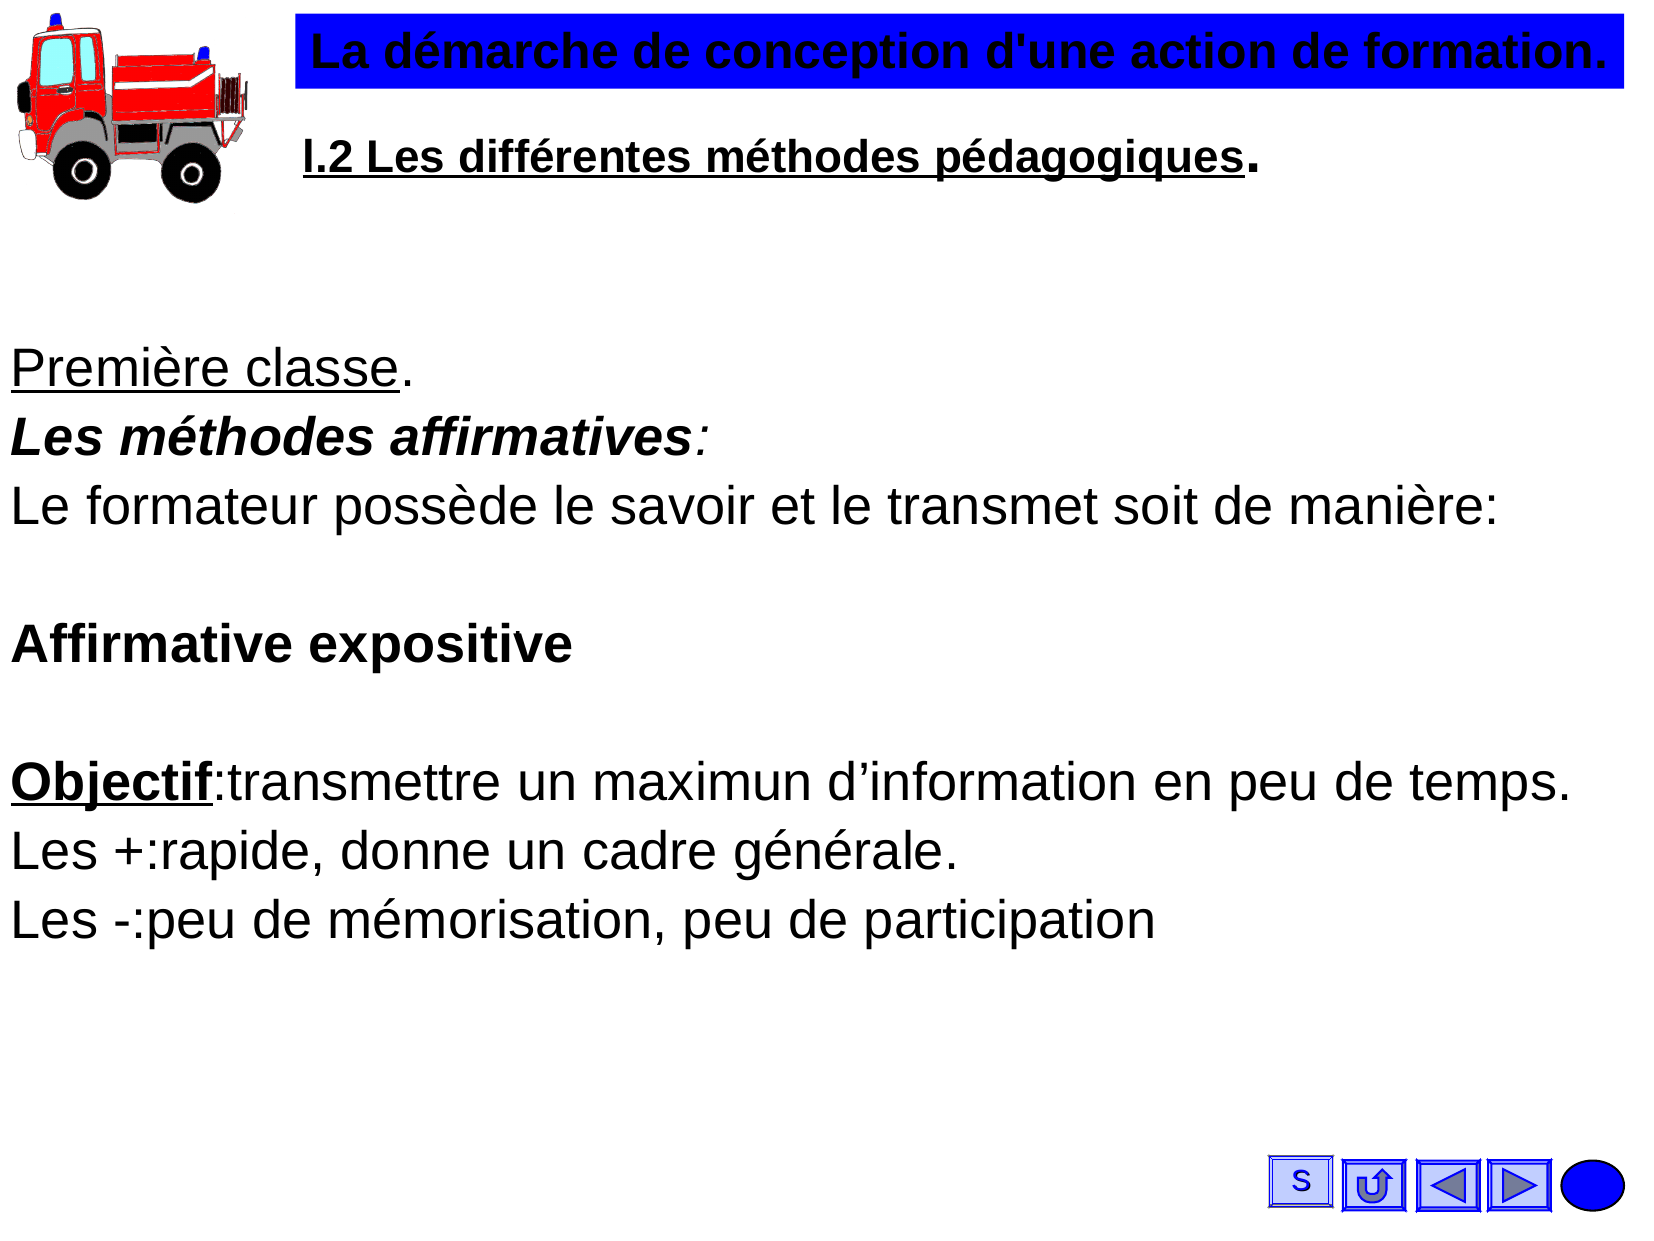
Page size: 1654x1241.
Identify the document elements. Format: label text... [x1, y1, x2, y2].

text_box Première classe. Les méthodes affirmatives: Le formateur possède le savoir et le transmet soit de manière: Affirmative expositive Objectif:transmettre un maximun d’information en peu de temps. Les +:rapide, donne un cadre générale. Les -:peu de mémorisation, peu de participation [0, 335, 1654, 963]
text_box La démarche de conception d'une action de formation. [295, 13, 1625, 89]
text_box l.2 Les différentes méthodes pédagogiques. [287, 112, 1277, 193]
text_box [1561, 1160, 1625, 1211]
picture [8, 8, 257, 216]
